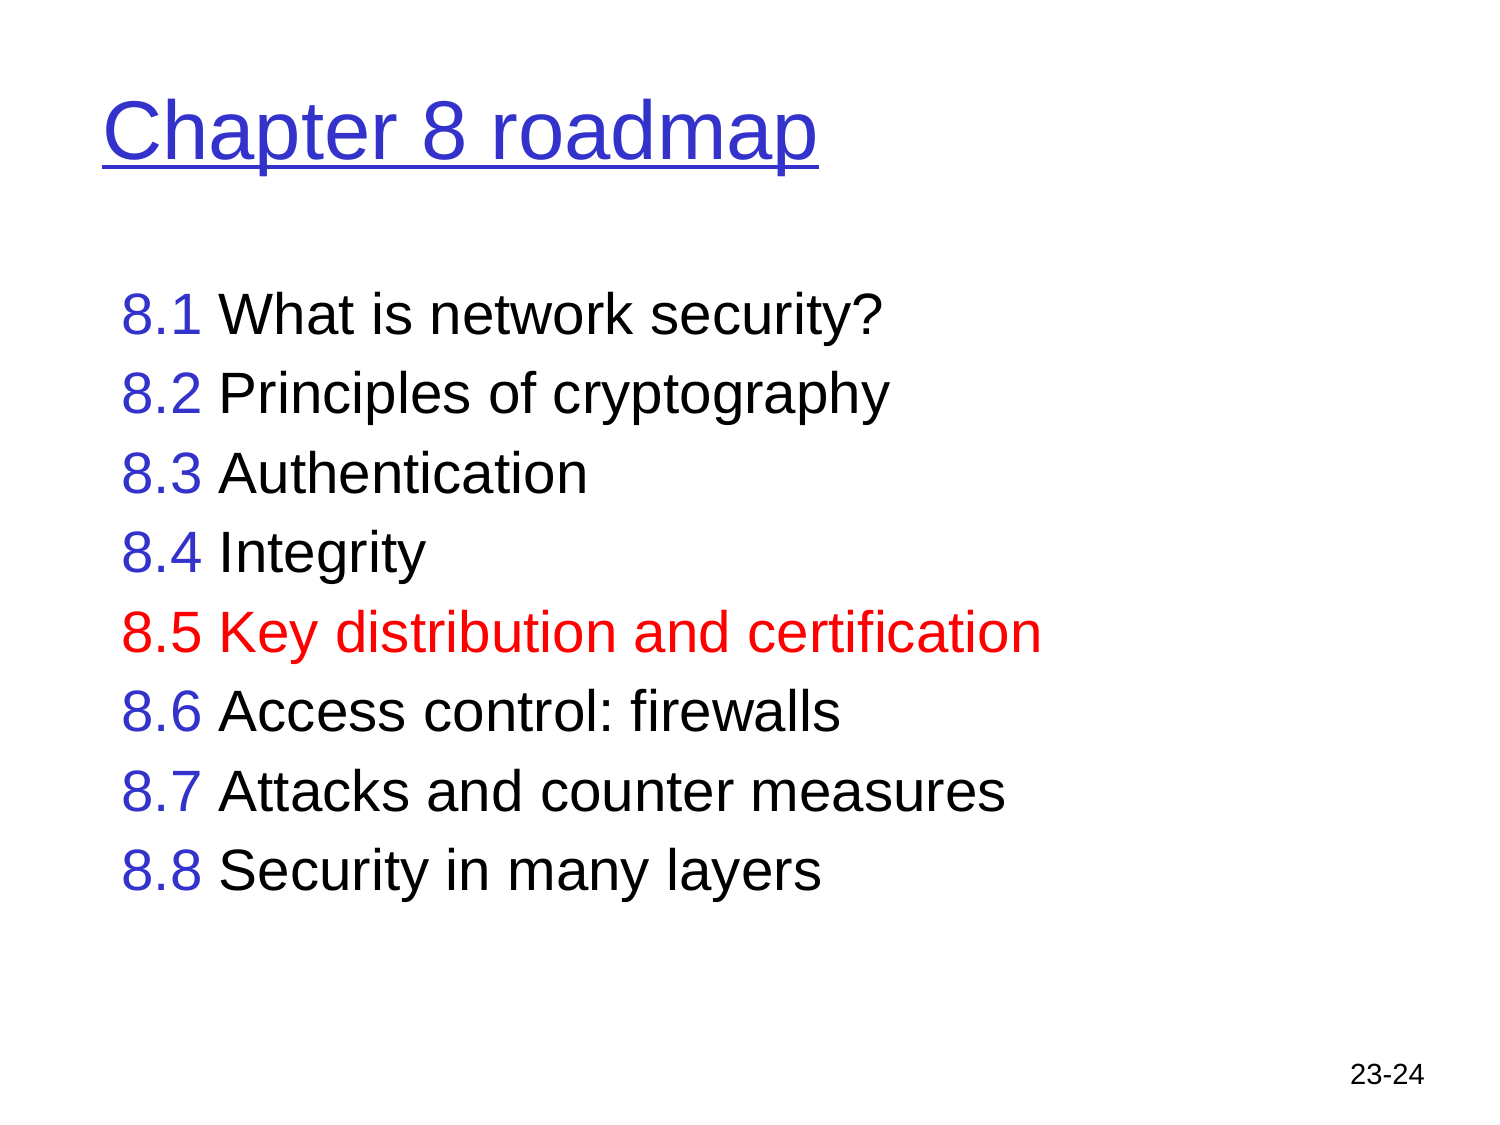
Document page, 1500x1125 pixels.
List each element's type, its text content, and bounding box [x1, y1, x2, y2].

title Chapter 8 roadmap [87, 37, 1363, 225]
list 8.1 What is network security? 8.2 Principles of cryptography 8.3 Authentication 8.4 Integrity 8.5 Key distribution and certification 8.6 Access control: firewalls 8.7 Attacks and counter measures 8.8 Security in many layers [106, 273, 1382, 1037]
